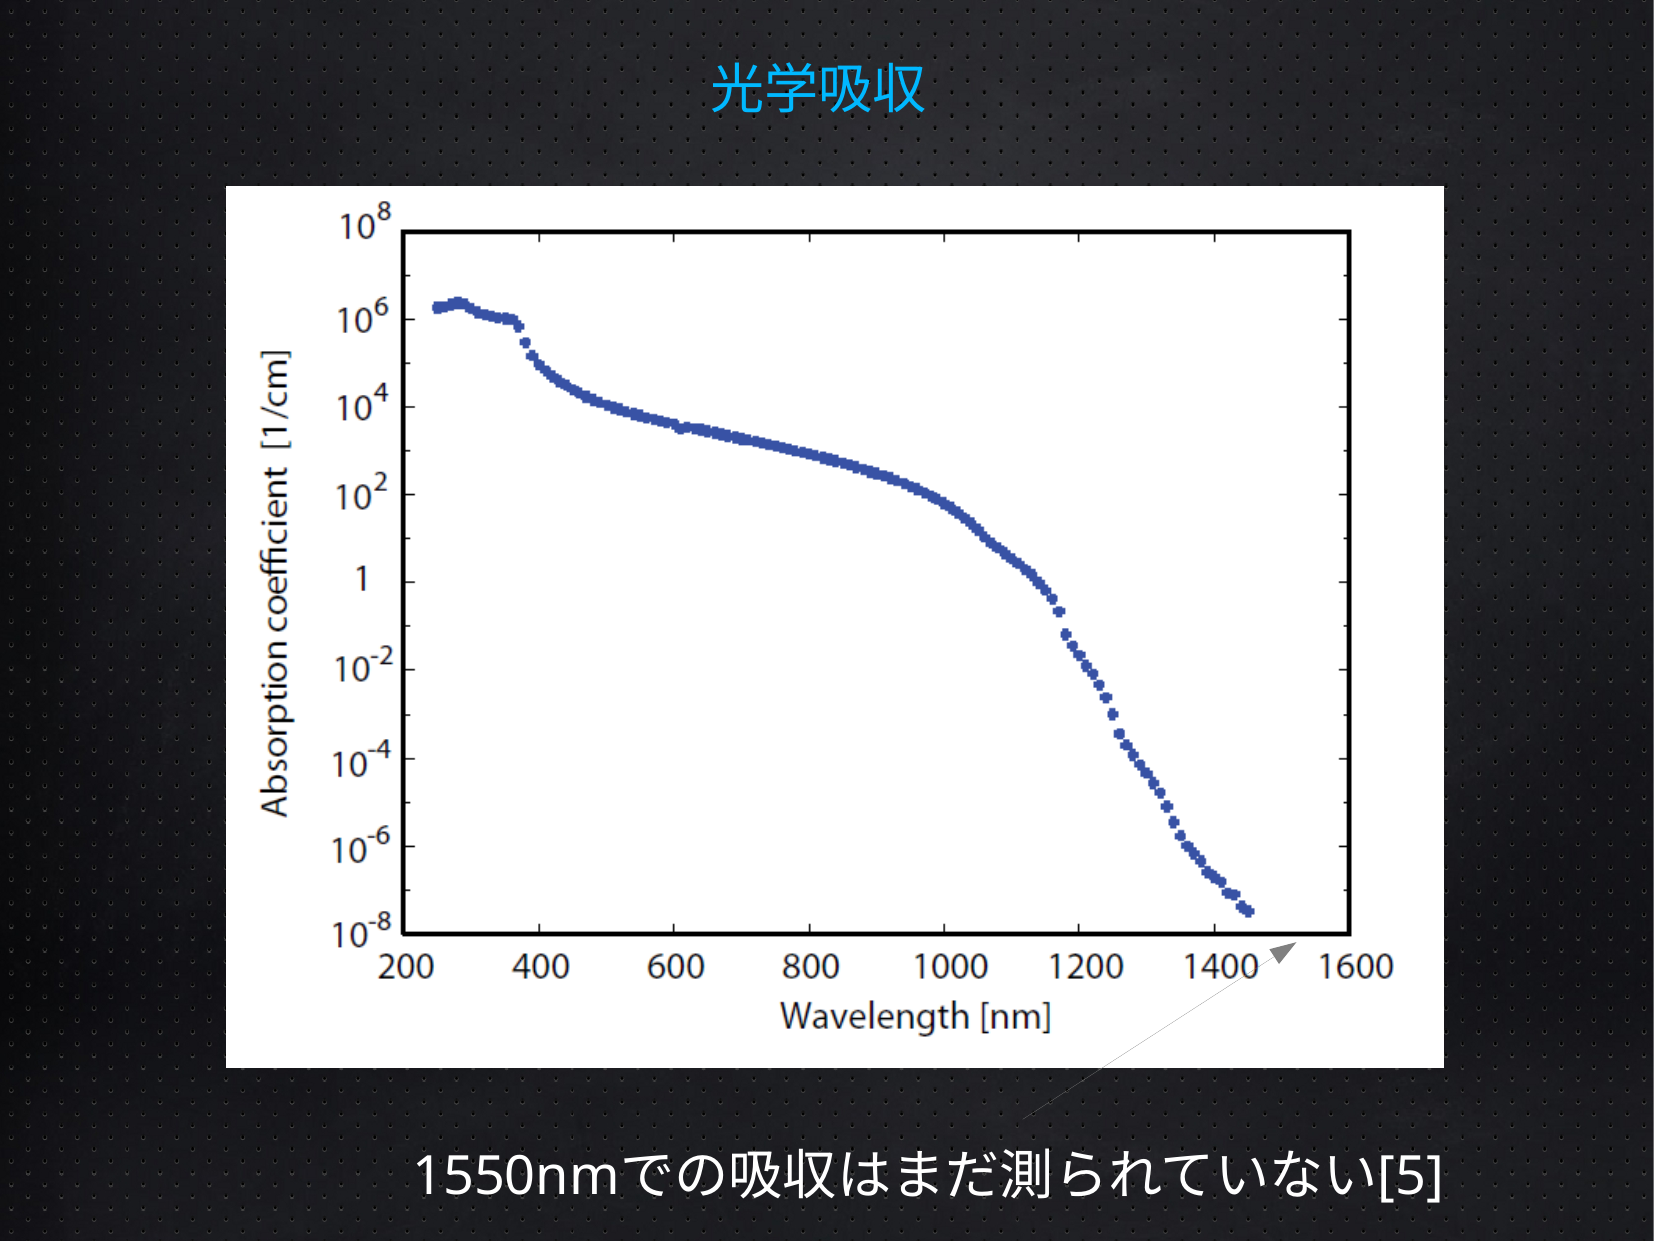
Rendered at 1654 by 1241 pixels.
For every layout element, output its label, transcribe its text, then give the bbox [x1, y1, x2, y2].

text_box 光学吸収 [695, 38, 943, 108]
text_box 1550nmでの吸収はまだ測られていない[5] [397, 1124, 1384, 1194]
picture [0, 0, 1654, 1241]
